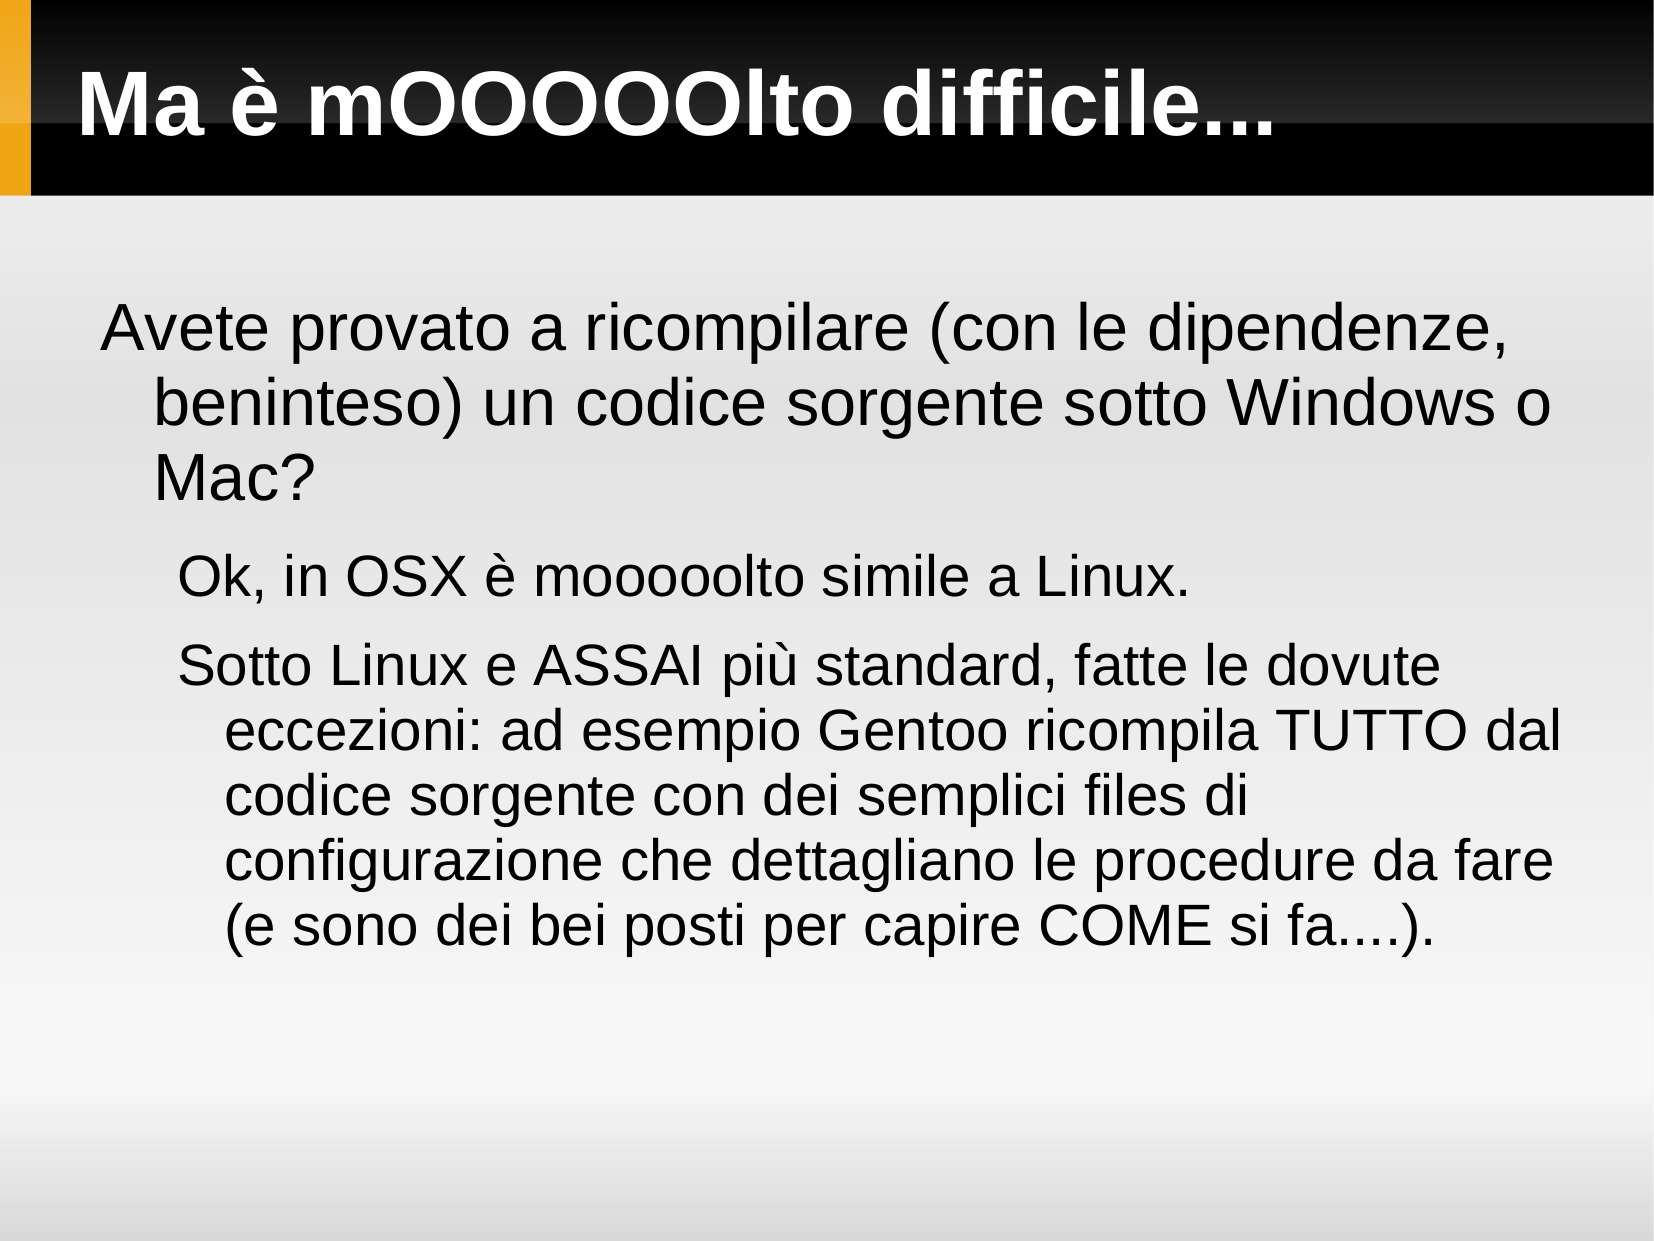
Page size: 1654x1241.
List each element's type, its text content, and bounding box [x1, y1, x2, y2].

picture [0, 0, 1654, 1241]
list Avete provato a ricompilare (con le dipendenze, beninteso) un codice sorgente sotto Windows o Mac? Ok, in OSX è mooooolto simile a Linux. Sotto Linux e ASSAI più standard, fatte le dovute eccezioni: ad esempio Gentoo ricompila TUTTO dal codice sorgente con dei semplici files di configurazione che dettagliano le procedure da fare (e sono dei bei posti per capire COME si fa....). [82, 290, 1571, 1094]
title Ma è mOOOOOlto difficile... [76, 7, 1565, 200]
